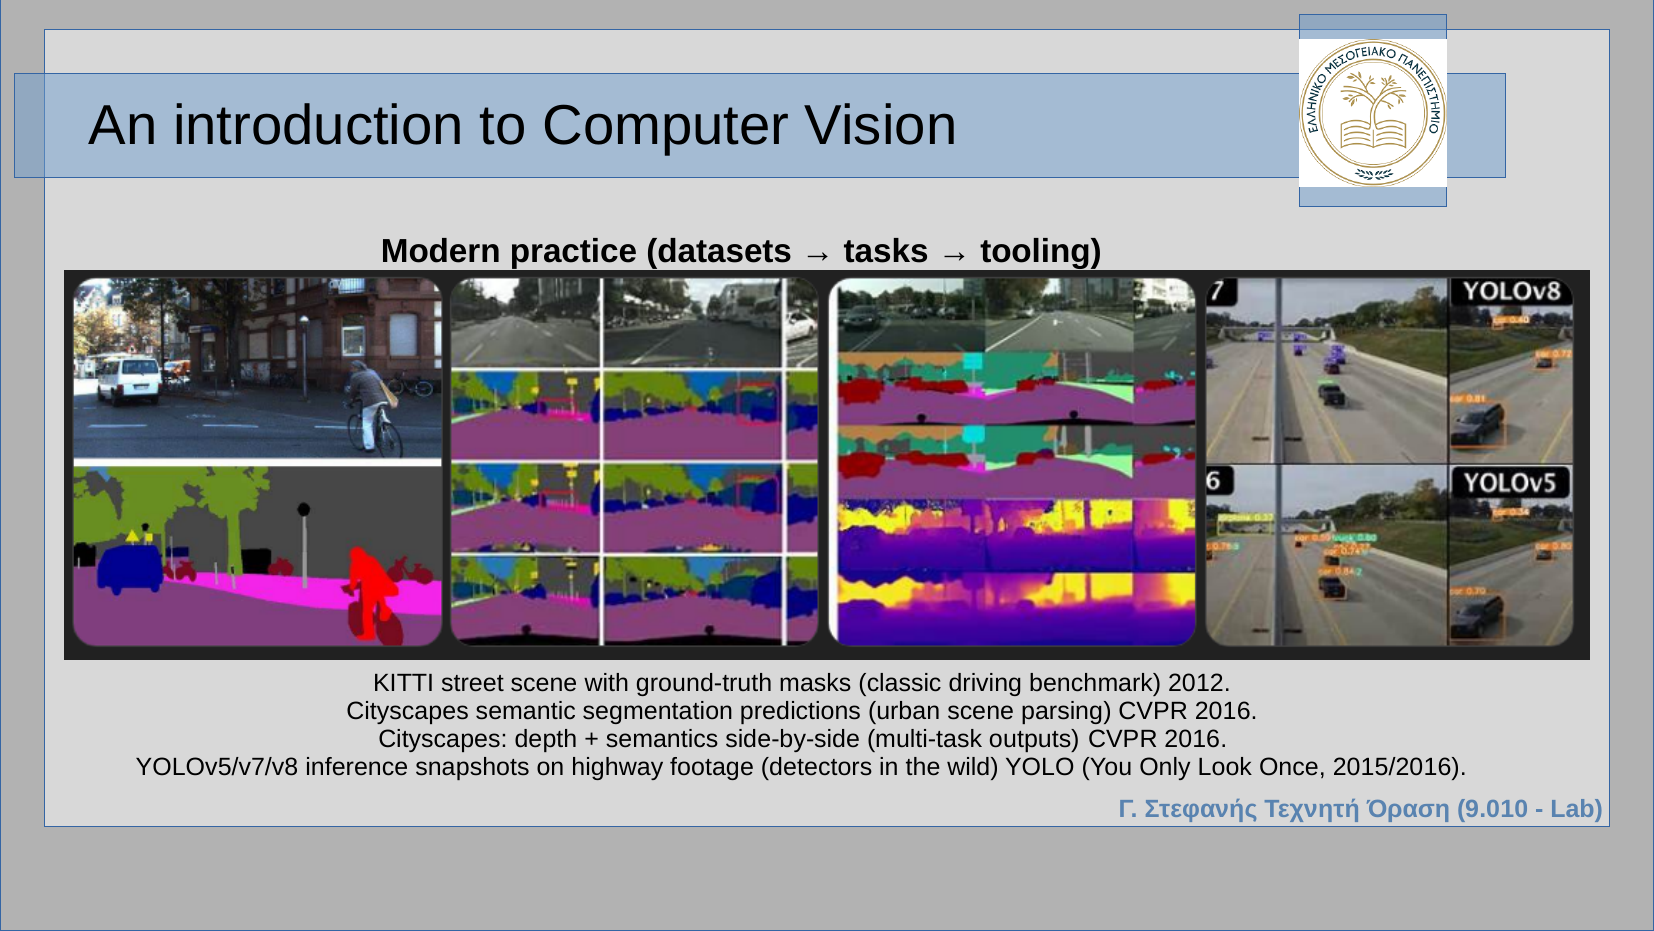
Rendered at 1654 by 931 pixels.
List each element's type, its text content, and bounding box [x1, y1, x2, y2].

title An introduction to Computer Vision [88, 73, 1299, 178]
picture [1299, 39, 1447, 187]
text_box Modern practice (datasets → tasks → tooling) [66, 206, 1418, 270]
text_box Γ. Στεφανής Τεχνητή Όραση (9.010 - Lab) [1092, 772, 1630, 844]
picture [64, 270, 1590, 660]
text_box KITTI street scene with ground-truth masks (classic driving benchmark) 2012. Cityscapes semantic segmentation predictions (urban scene parsing) CVPR 2016. Cityscapes: depth + semantics side-by-side (multi-task outputs) CVPR 2016. YOLOv5/v7/v8 inference snapshots on highway footage (detectors in the wild) YOLO (You Only Look Once, 2015/2016). [70, 661, 1536, 789]
title An introduction to Computer Vision [1447, 73, 1506, 178]
